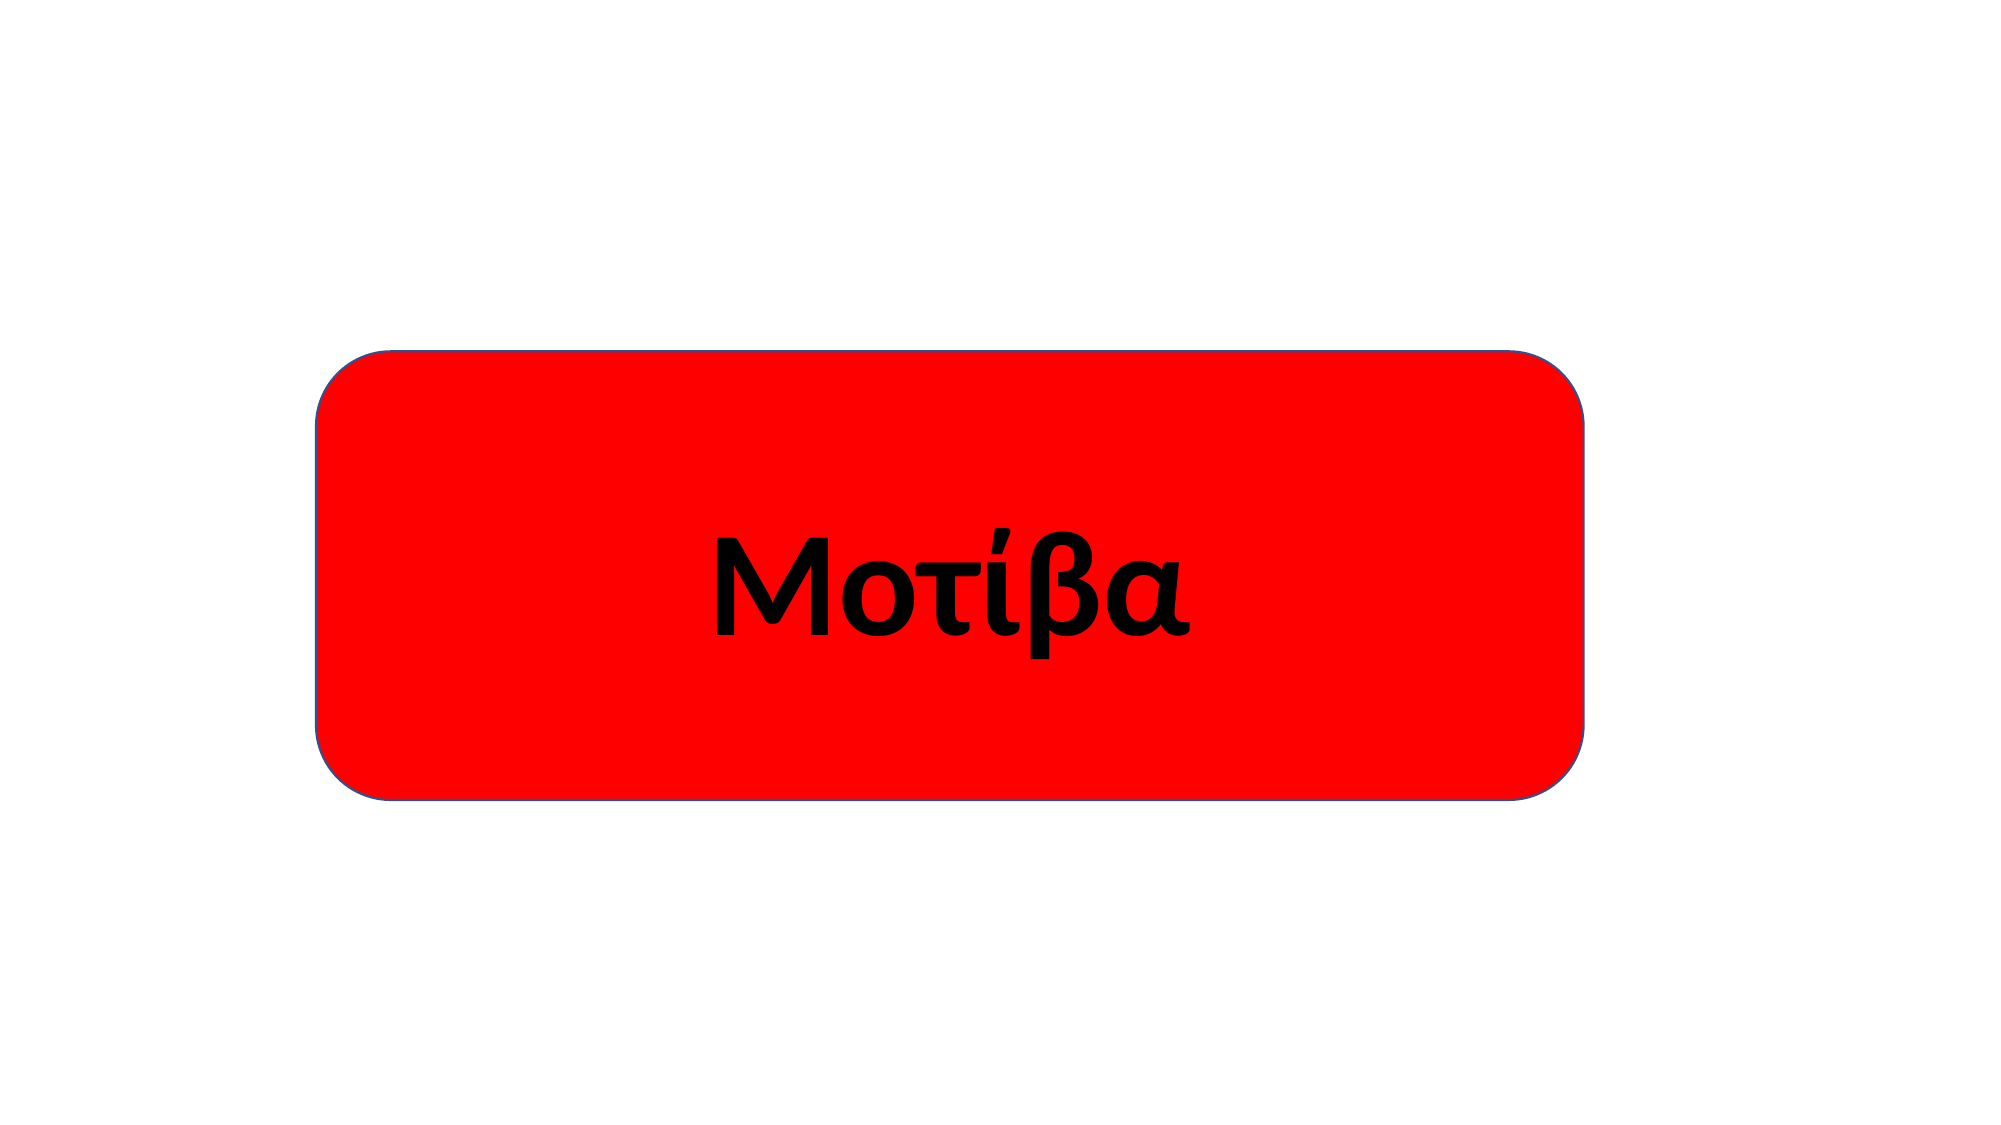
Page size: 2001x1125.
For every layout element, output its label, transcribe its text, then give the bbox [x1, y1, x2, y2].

text_box Μοτίβα [315, 351, 1584, 801]
